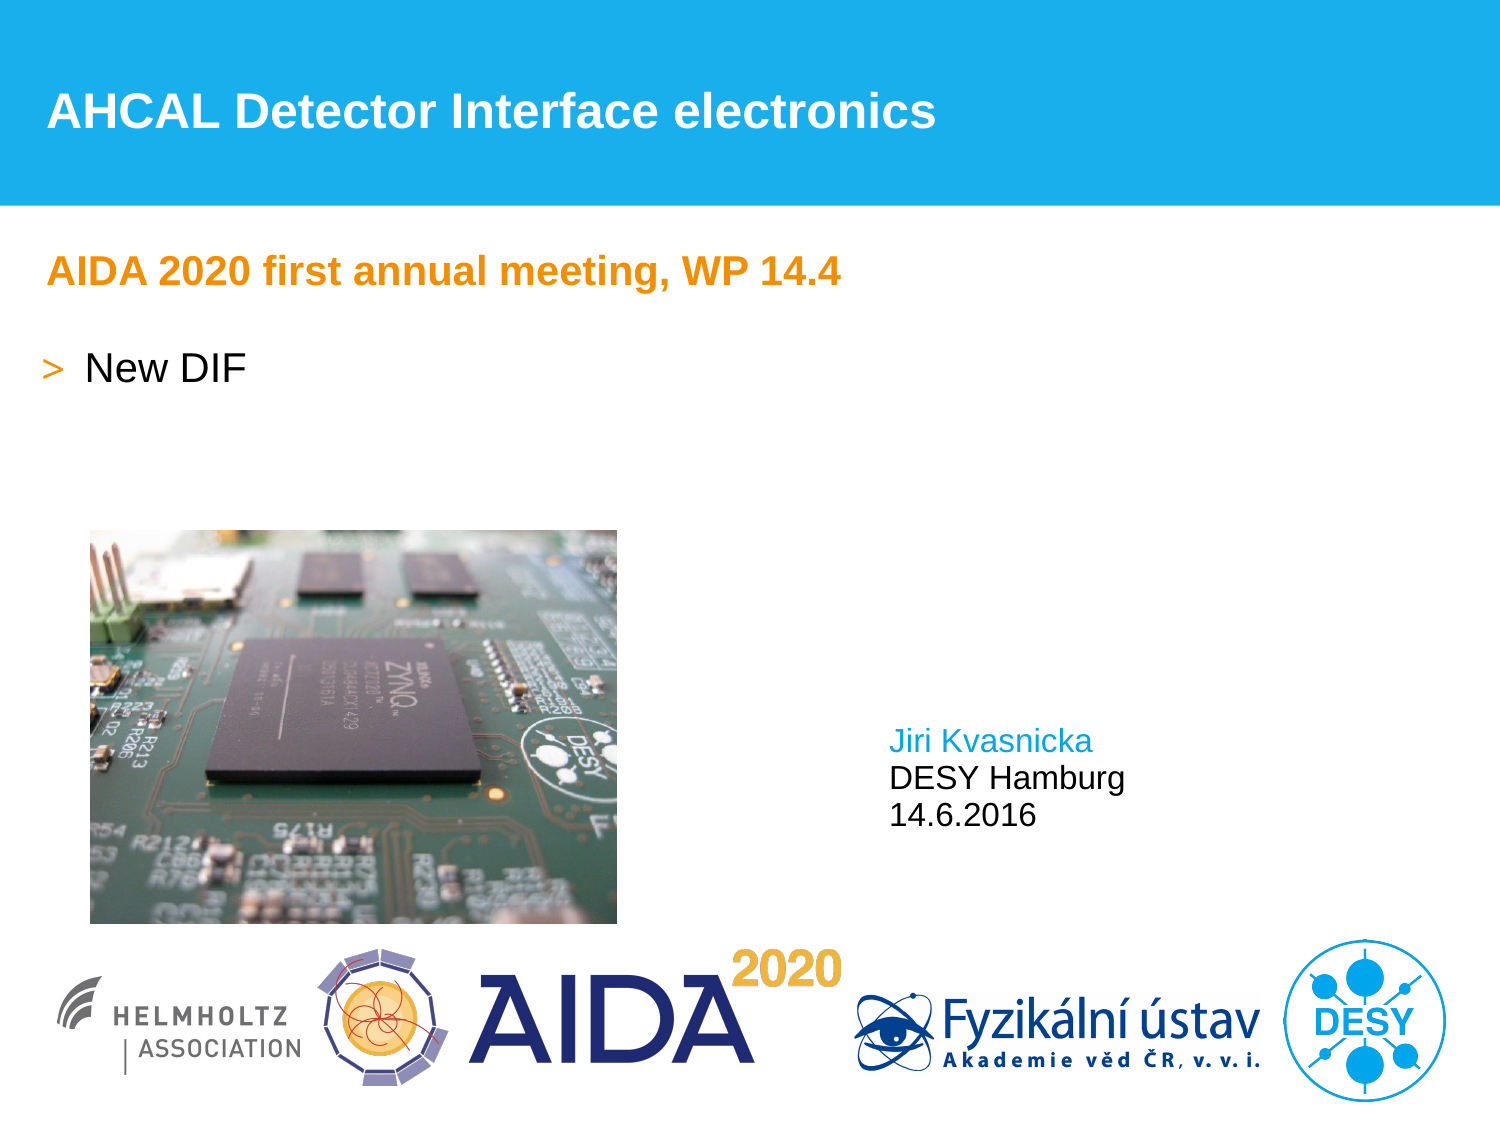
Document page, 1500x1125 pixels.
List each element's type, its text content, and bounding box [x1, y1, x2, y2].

picture [1370, 939, 1446, 1007]
picture [1283, 1027, 1351, 1102]
picture [57, 976, 300, 1075]
picture [1379, 1035, 1446, 1102]
picture [853, 992, 1262, 1071]
list New DIF [41, 344, 1111, 766]
picture [1287, 943, 1443, 1099]
text_box Jiri Kvasnicka DESY Hamburg 14.6.2016 [874, 714, 1500, 842]
title AHCAL Detector Interface electronics [46, 7, 1444, 216]
picture [317, 949, 841, 1086]
picture [1283, 939, 1360, 1015]
picture [90, 530, 617, 924]
subtitle AIDA 2020 first annual meeting, WP 14.4 [46, 231, 1446, 311]
